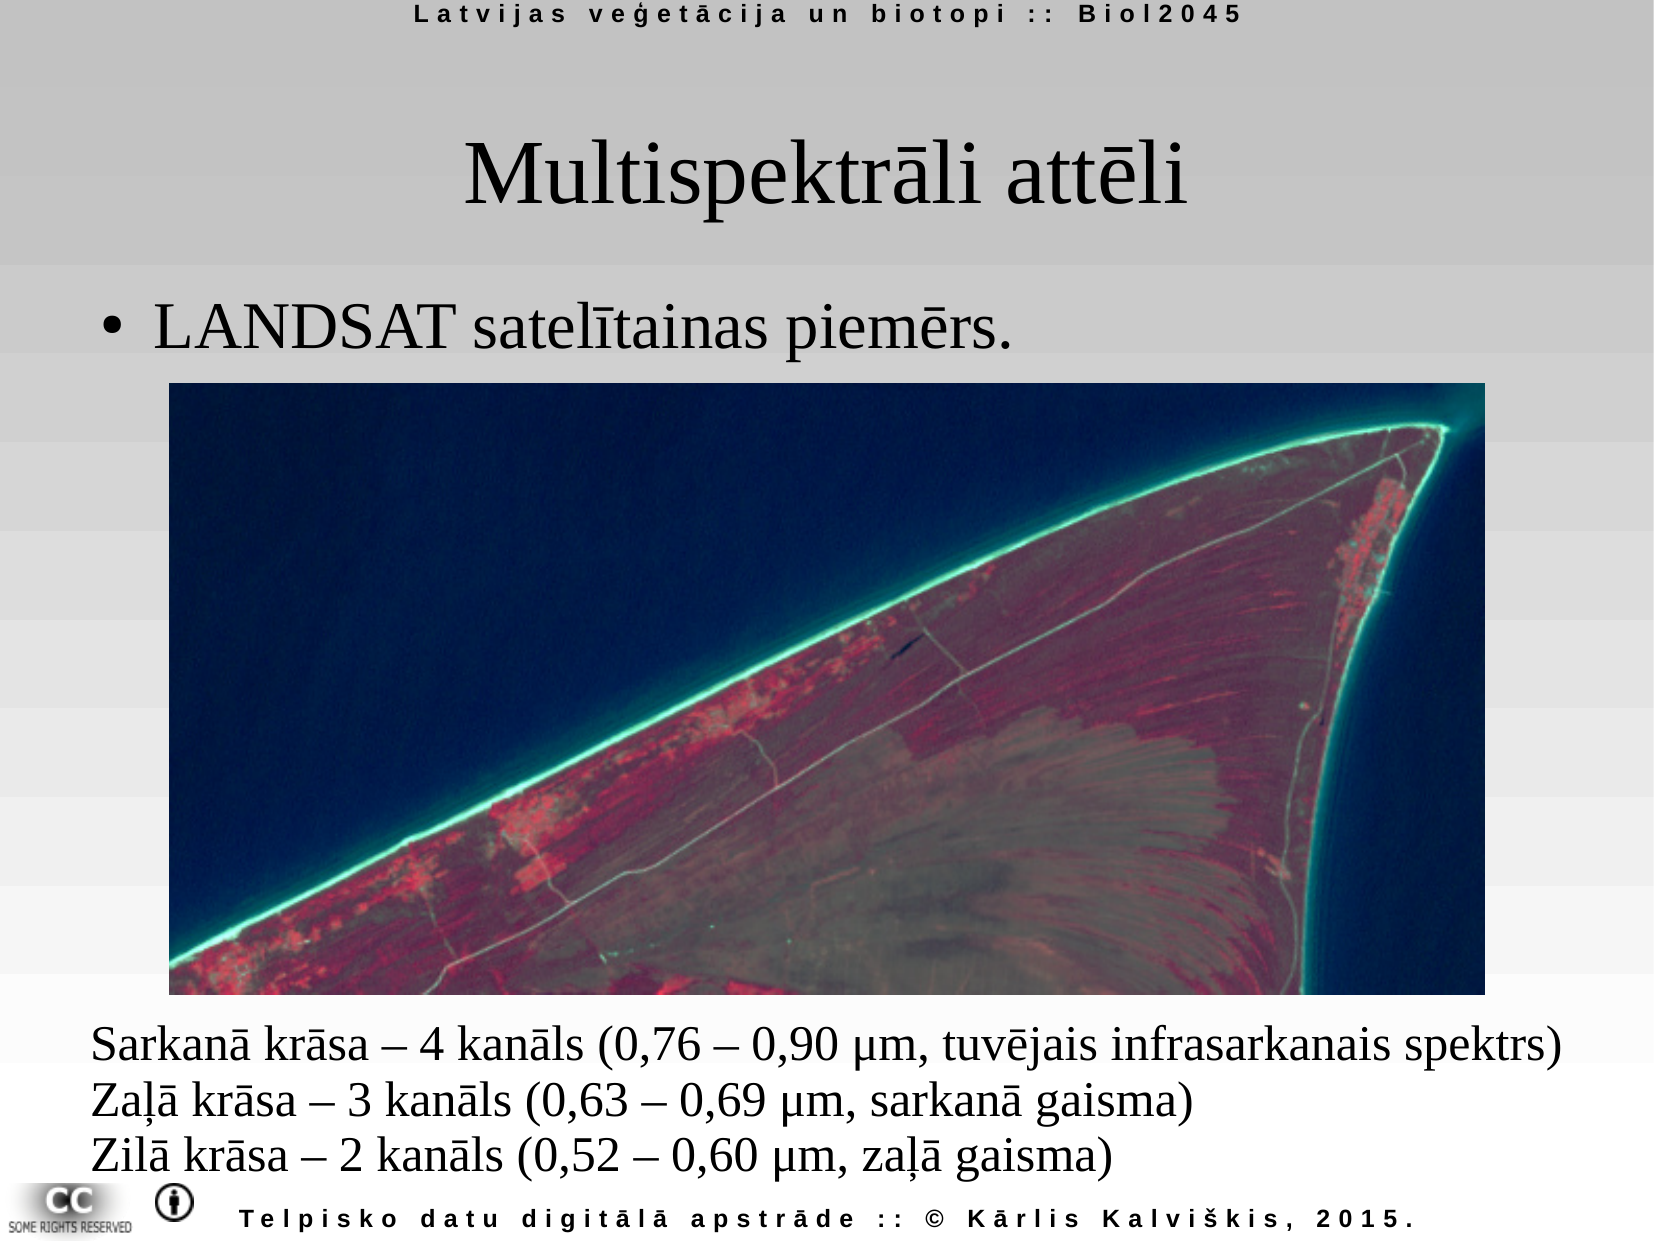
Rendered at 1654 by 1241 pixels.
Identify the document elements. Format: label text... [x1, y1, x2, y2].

text_box Sarkanā krāsa – 4 kanāls (0,76 – 0,90 μm, tuvējais infrasarkanais spektrs) Zaļā krāsa – 3 kanāls (0,63 – 0,69 μm, sarkanā gaisma) Zilā krāsa – 2 kanāls (0,52 – 0,60 μm, zaļā gaisma) [90, 1016, 1563, 1183]
list LANDSAT satelītainas piemērs. [82, 289, 1571, 1113]
title Multispektrāli attēli [29, 49, 1625, 296]
picture [0, 0, 1654, 1241]
